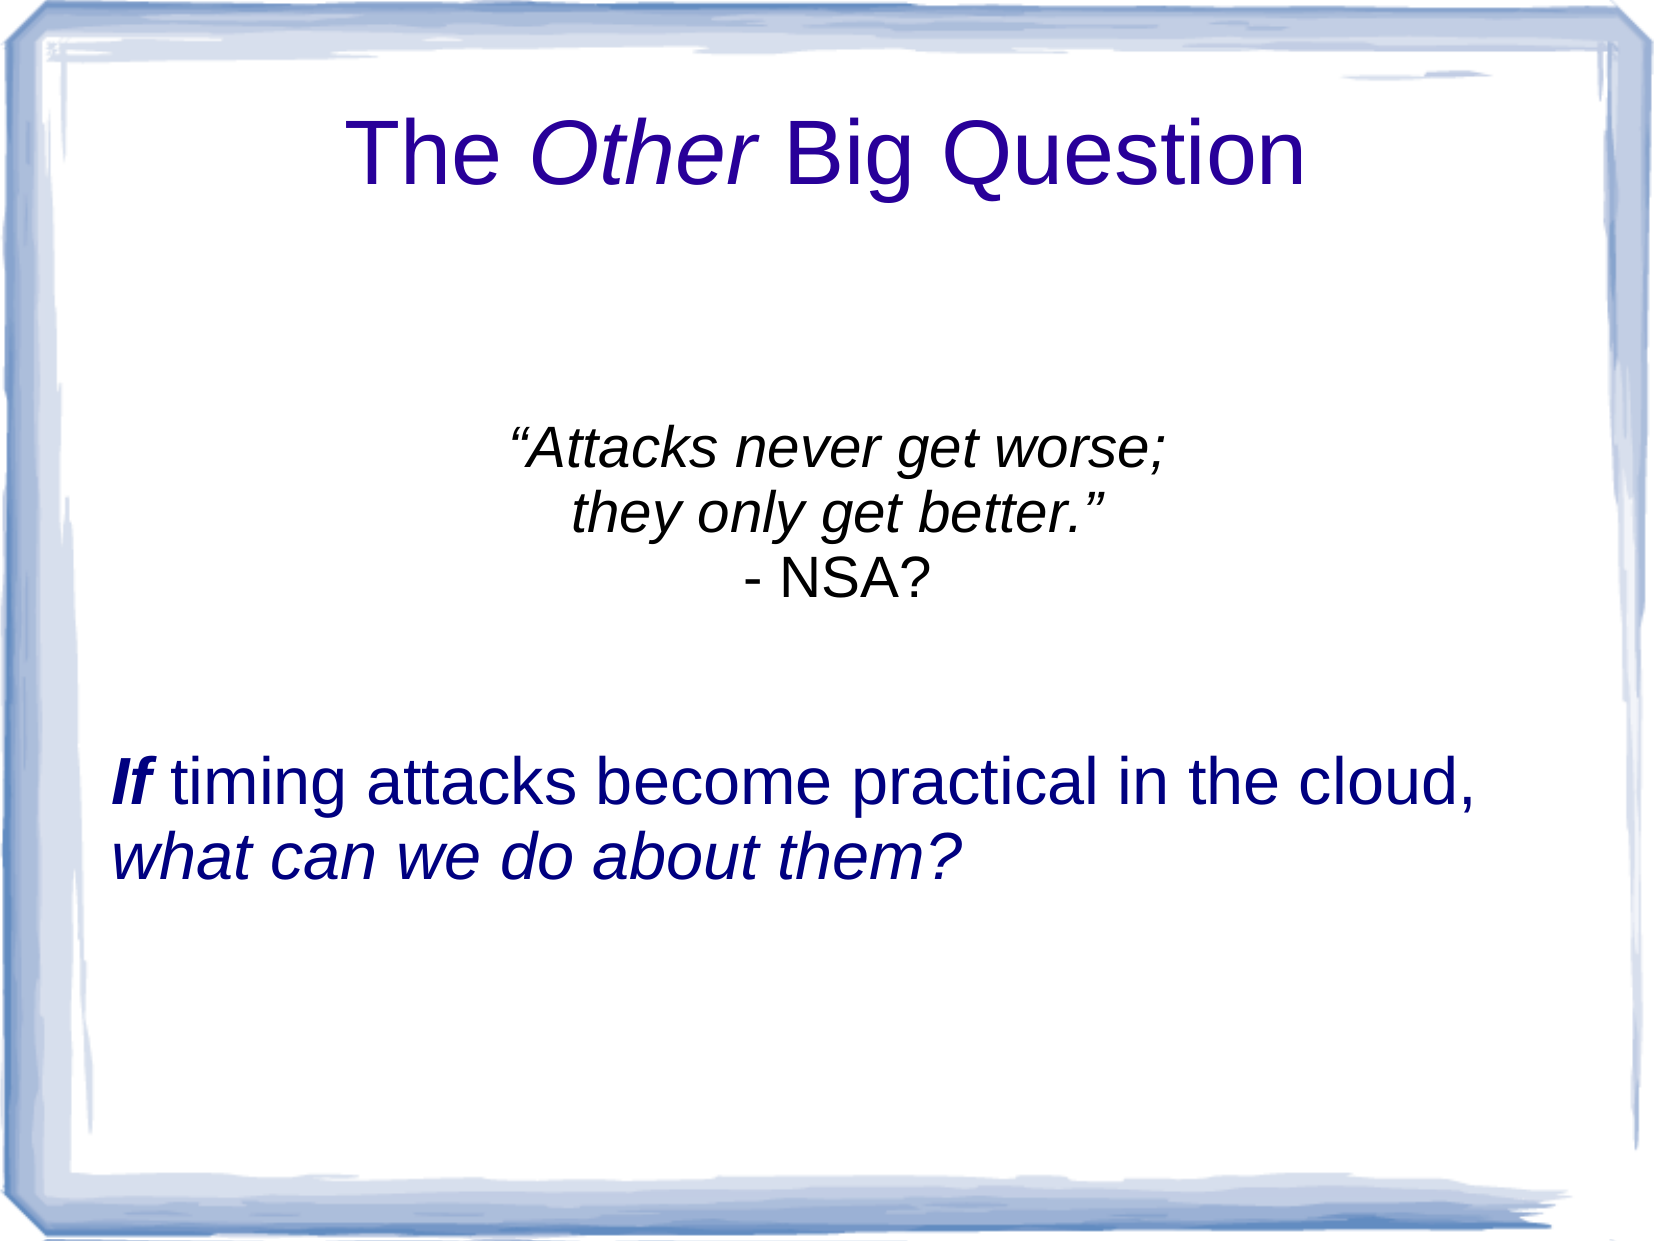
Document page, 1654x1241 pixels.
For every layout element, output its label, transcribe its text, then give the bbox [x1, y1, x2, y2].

title The Other Big Question [82, 56, 1571, 250]
list “Attacks never get worse; they only get better.” - NSA? If timing attacks become practical in the cloud, what can we do about them? [111, 415, 1565, 1030]
picture [0, 0, 1654, 1241]
